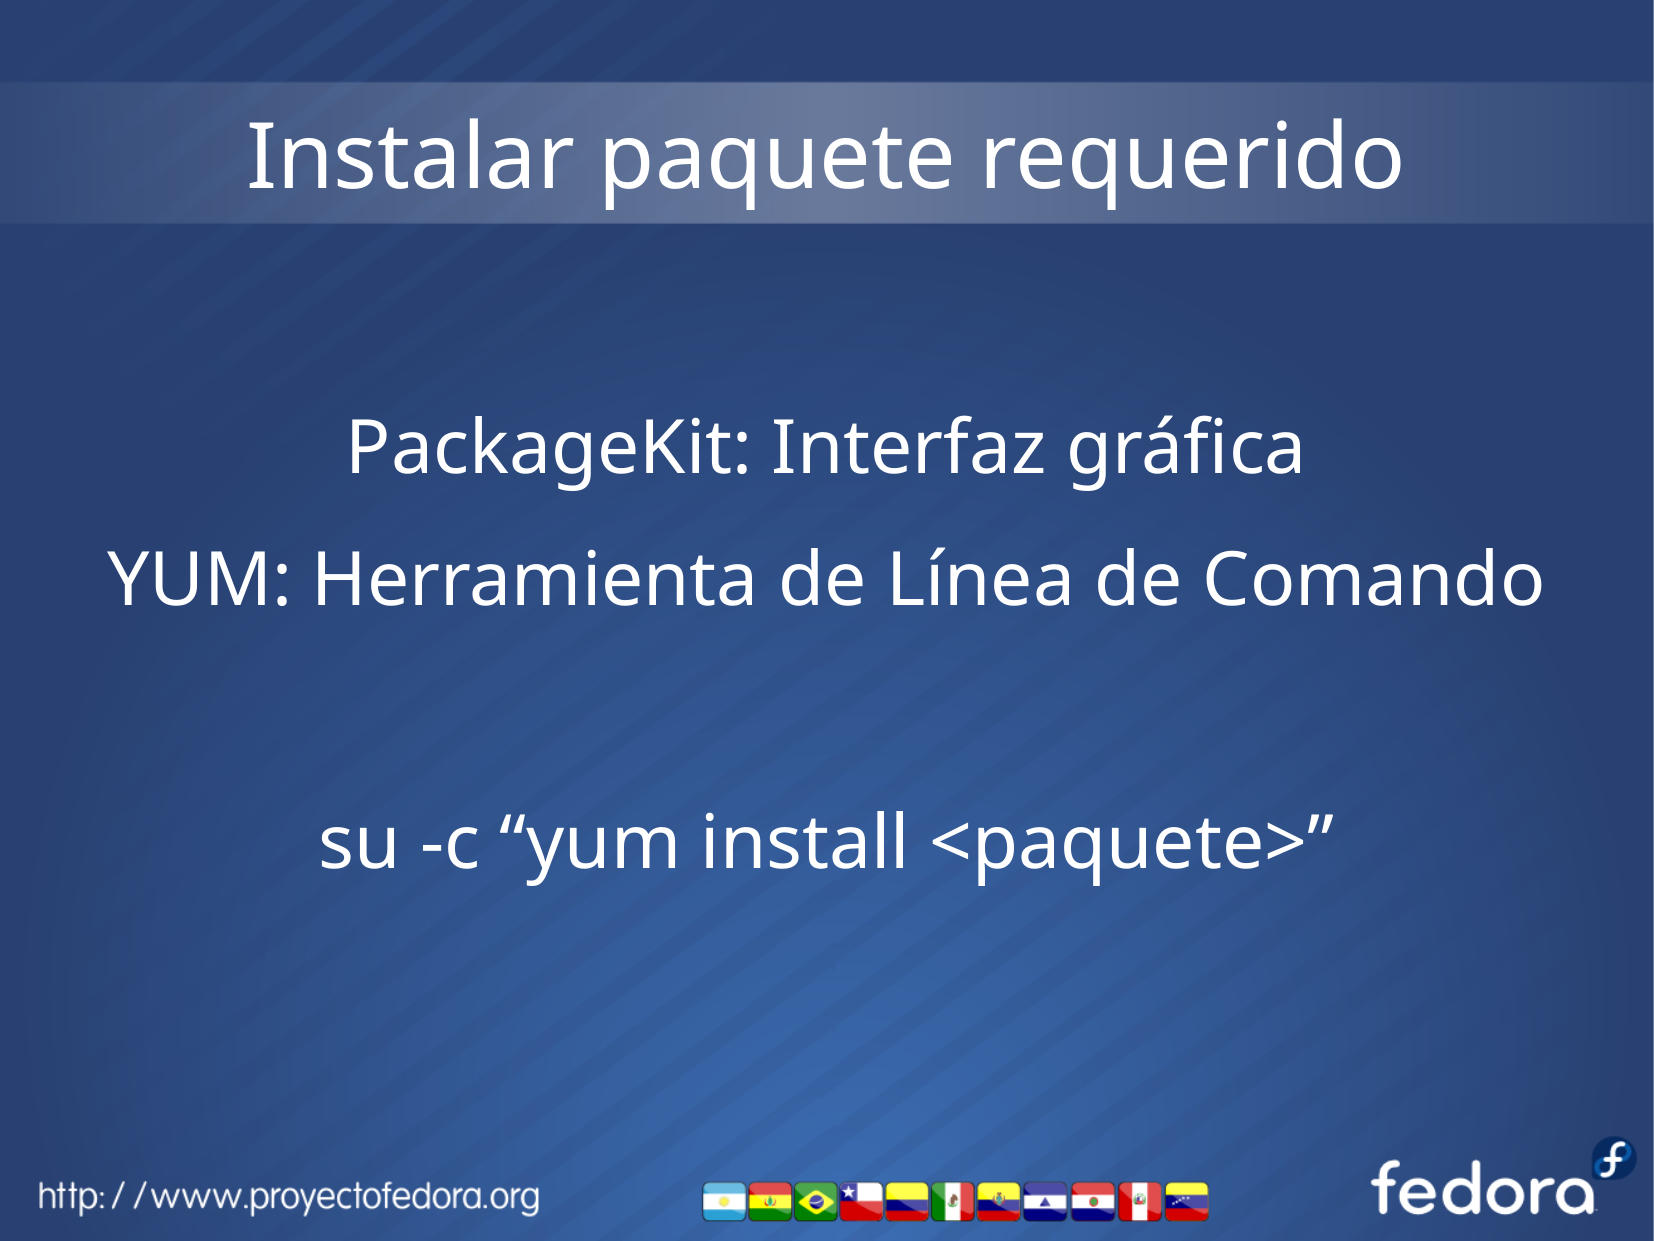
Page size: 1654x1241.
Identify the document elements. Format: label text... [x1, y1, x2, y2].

list PackageKit: Interfaz gráfica YUM: Herramienta de Línea de Comando su -c “yum install <paquete>” [82, 290, 1571, 1094]
title Instalar paquete requerido [82, 56, 1571, 250]
picture [0, 0, 1654, 1241]
